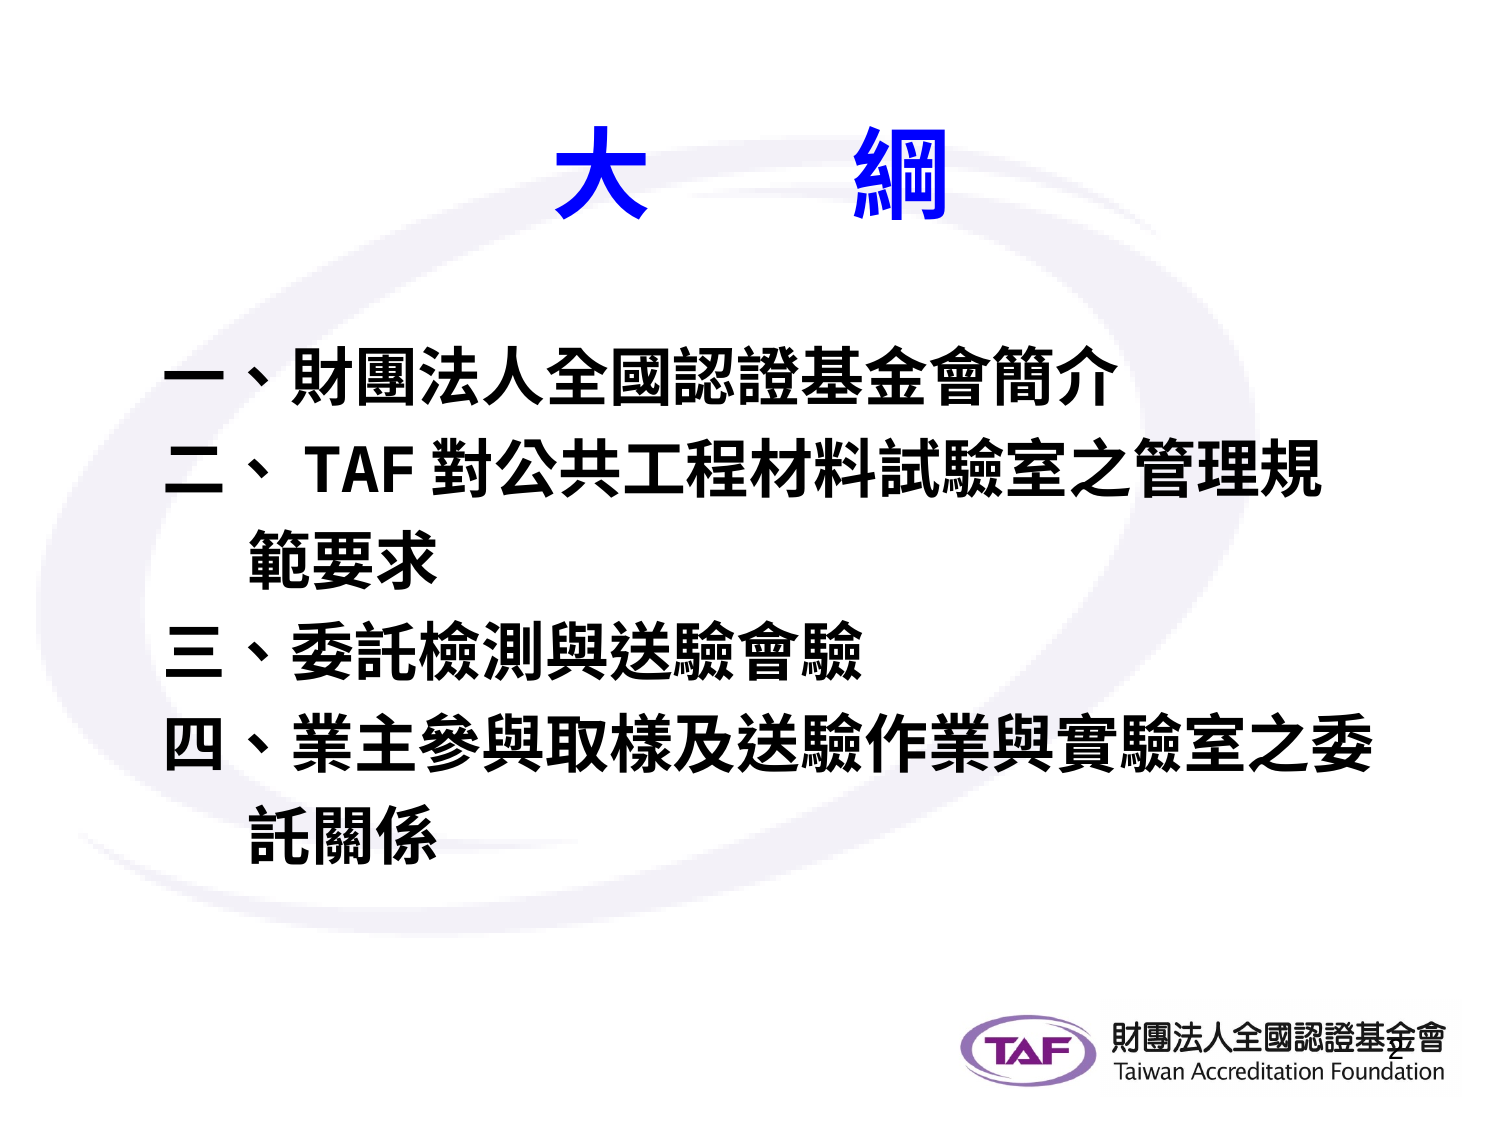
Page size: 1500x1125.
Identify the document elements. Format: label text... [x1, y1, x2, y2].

picture [937, 999, 1462, 1097]
title 大 綱 [76, 78, 1427, 266]
text_box <編號> [1068, 1023, 1420, 1102]
list 一、財團法人全國認證基金會簡介 二、TAF對公共工程材料試驗室之管理規範要求 三、委託檢測與送驗會驗 四、業主參與取樣及送驗作業與實驗室之委託關係 [147, 314, 1400, 882]
